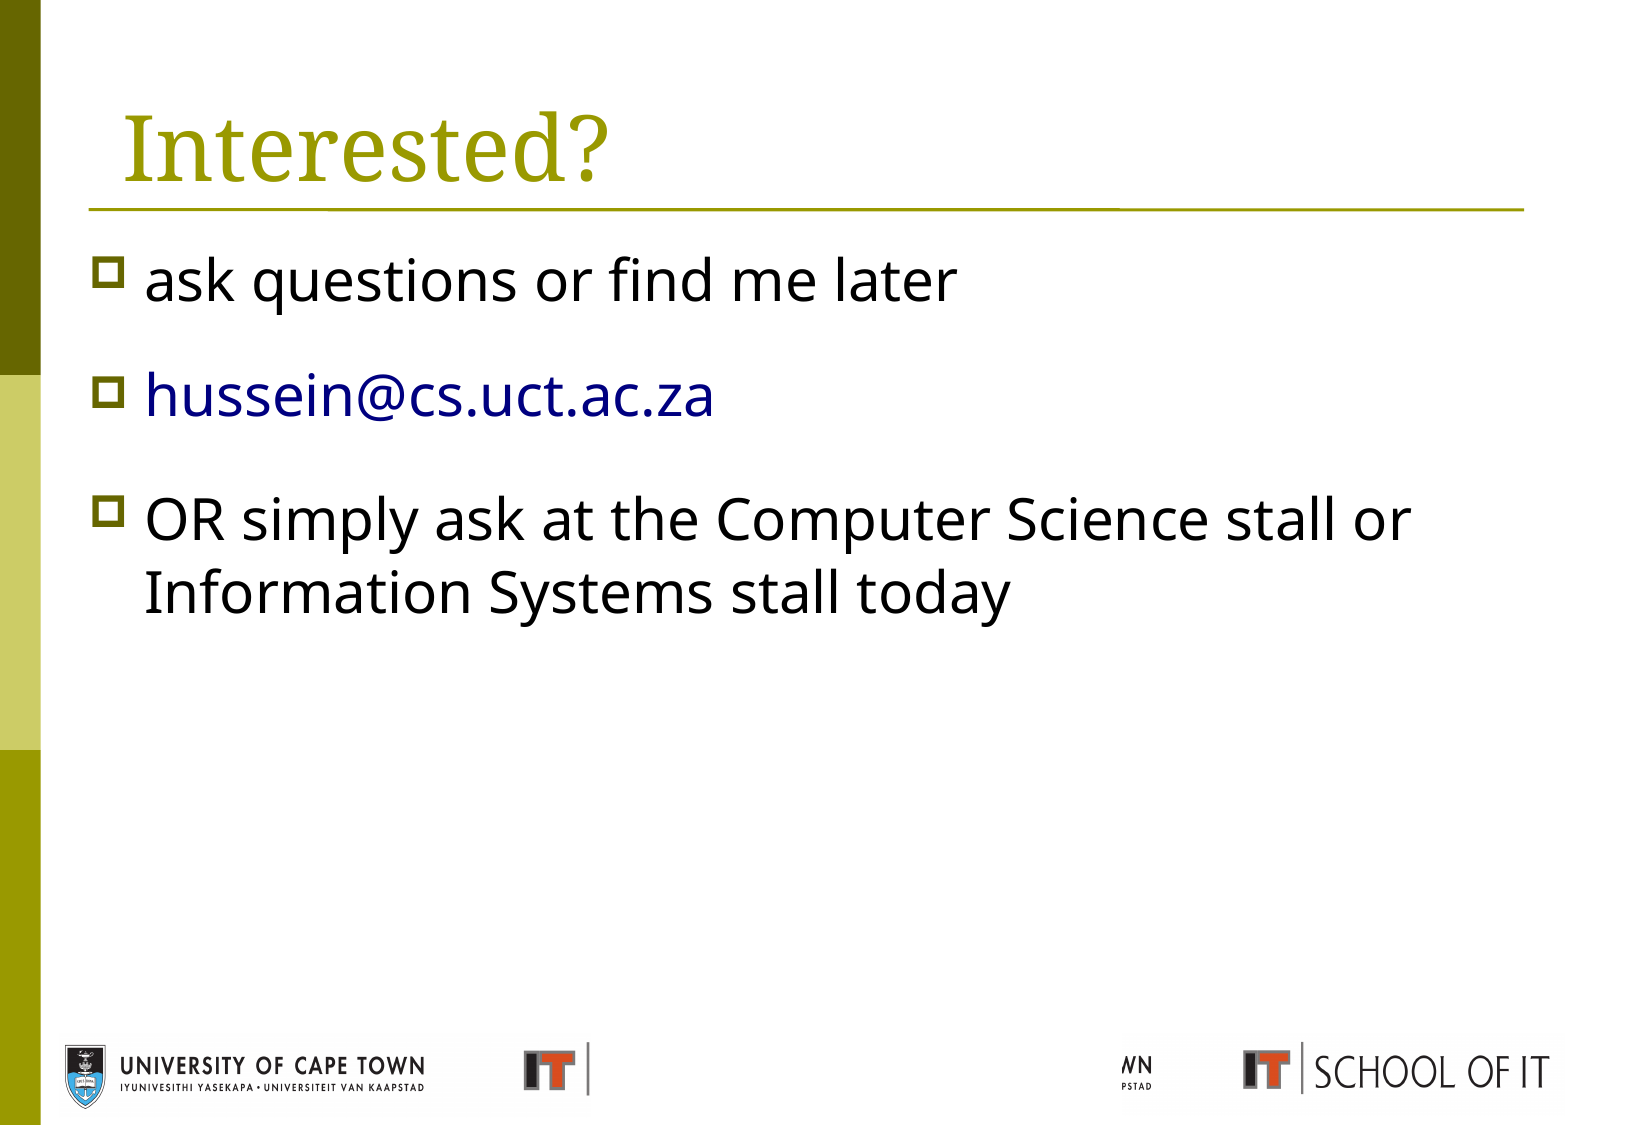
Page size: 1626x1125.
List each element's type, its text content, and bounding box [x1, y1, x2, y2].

title Interested? [73, 11, 1536, 207]
list ask questions or find me later hussein@cs.uct.ac.za OR simply ask at the Computer Science stall or Information Systems stall today [73, 233, 1536, 975]
